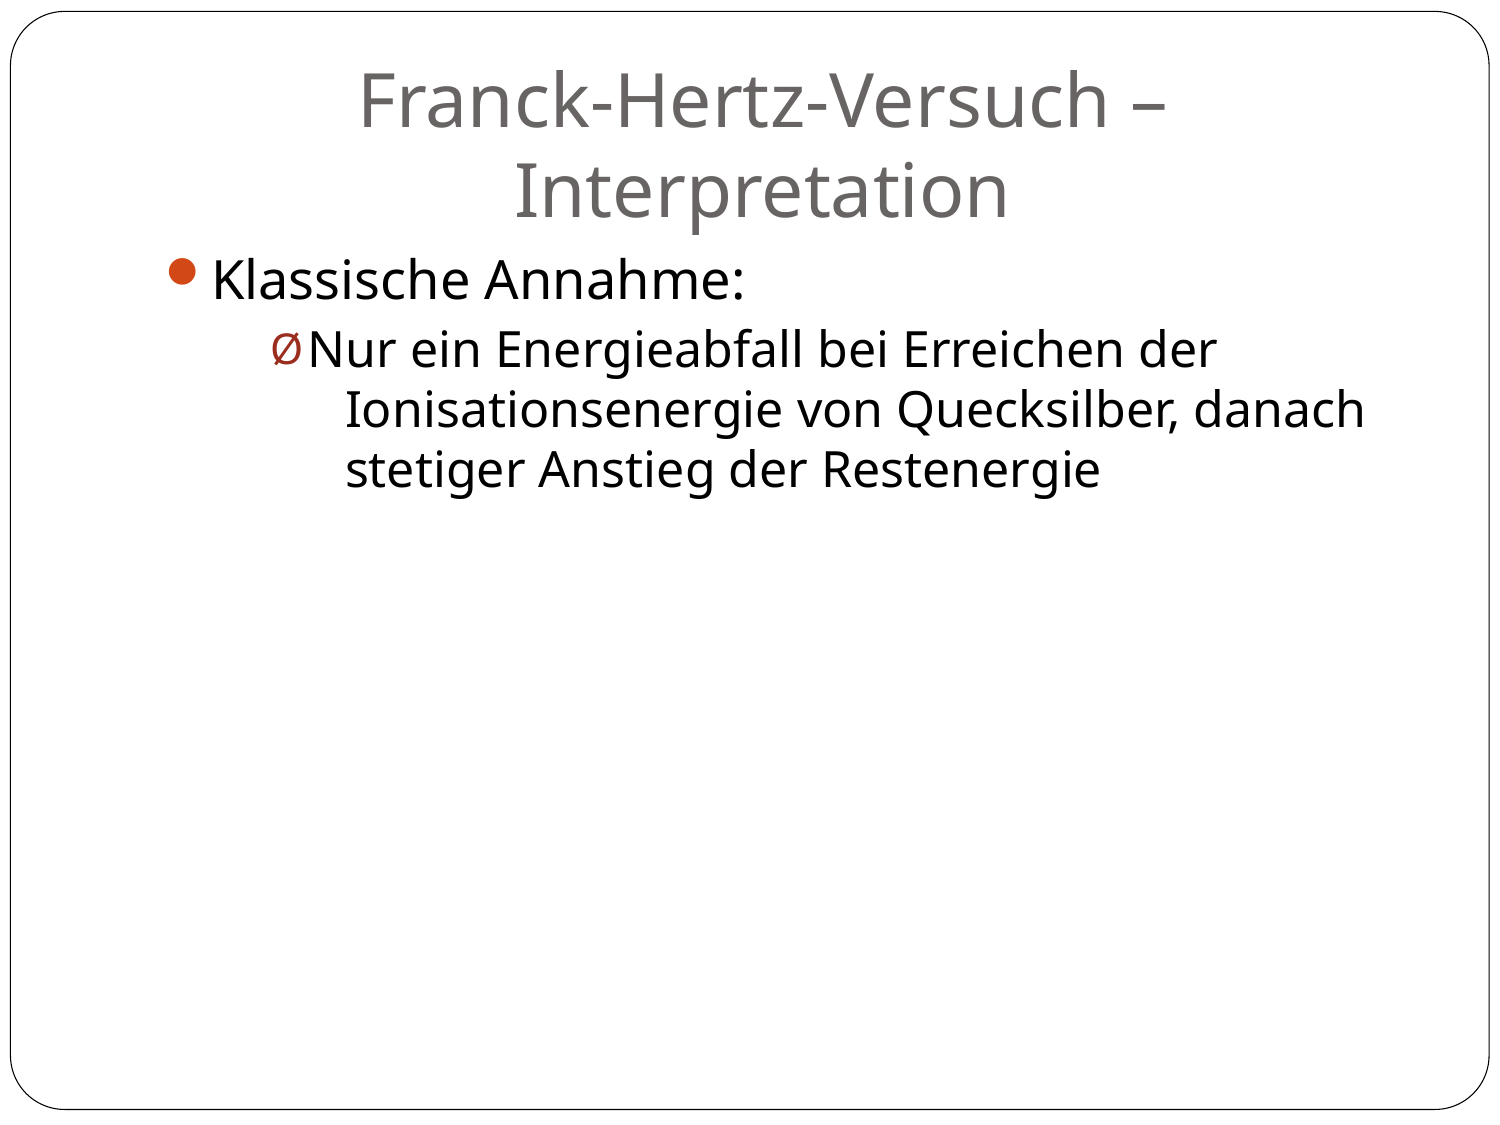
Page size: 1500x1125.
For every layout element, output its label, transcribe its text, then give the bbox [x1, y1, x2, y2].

title Franck-Hertz-Versuch – Interpretation [100, 45, 1426, 197]
list Klassische Annahme: Nur ein Energieabfall bei Erreichen der Ionisationsenergie von Quecksilber, danach stetiger Anstieg der Restenergie [150, 237, 1426, 988]
